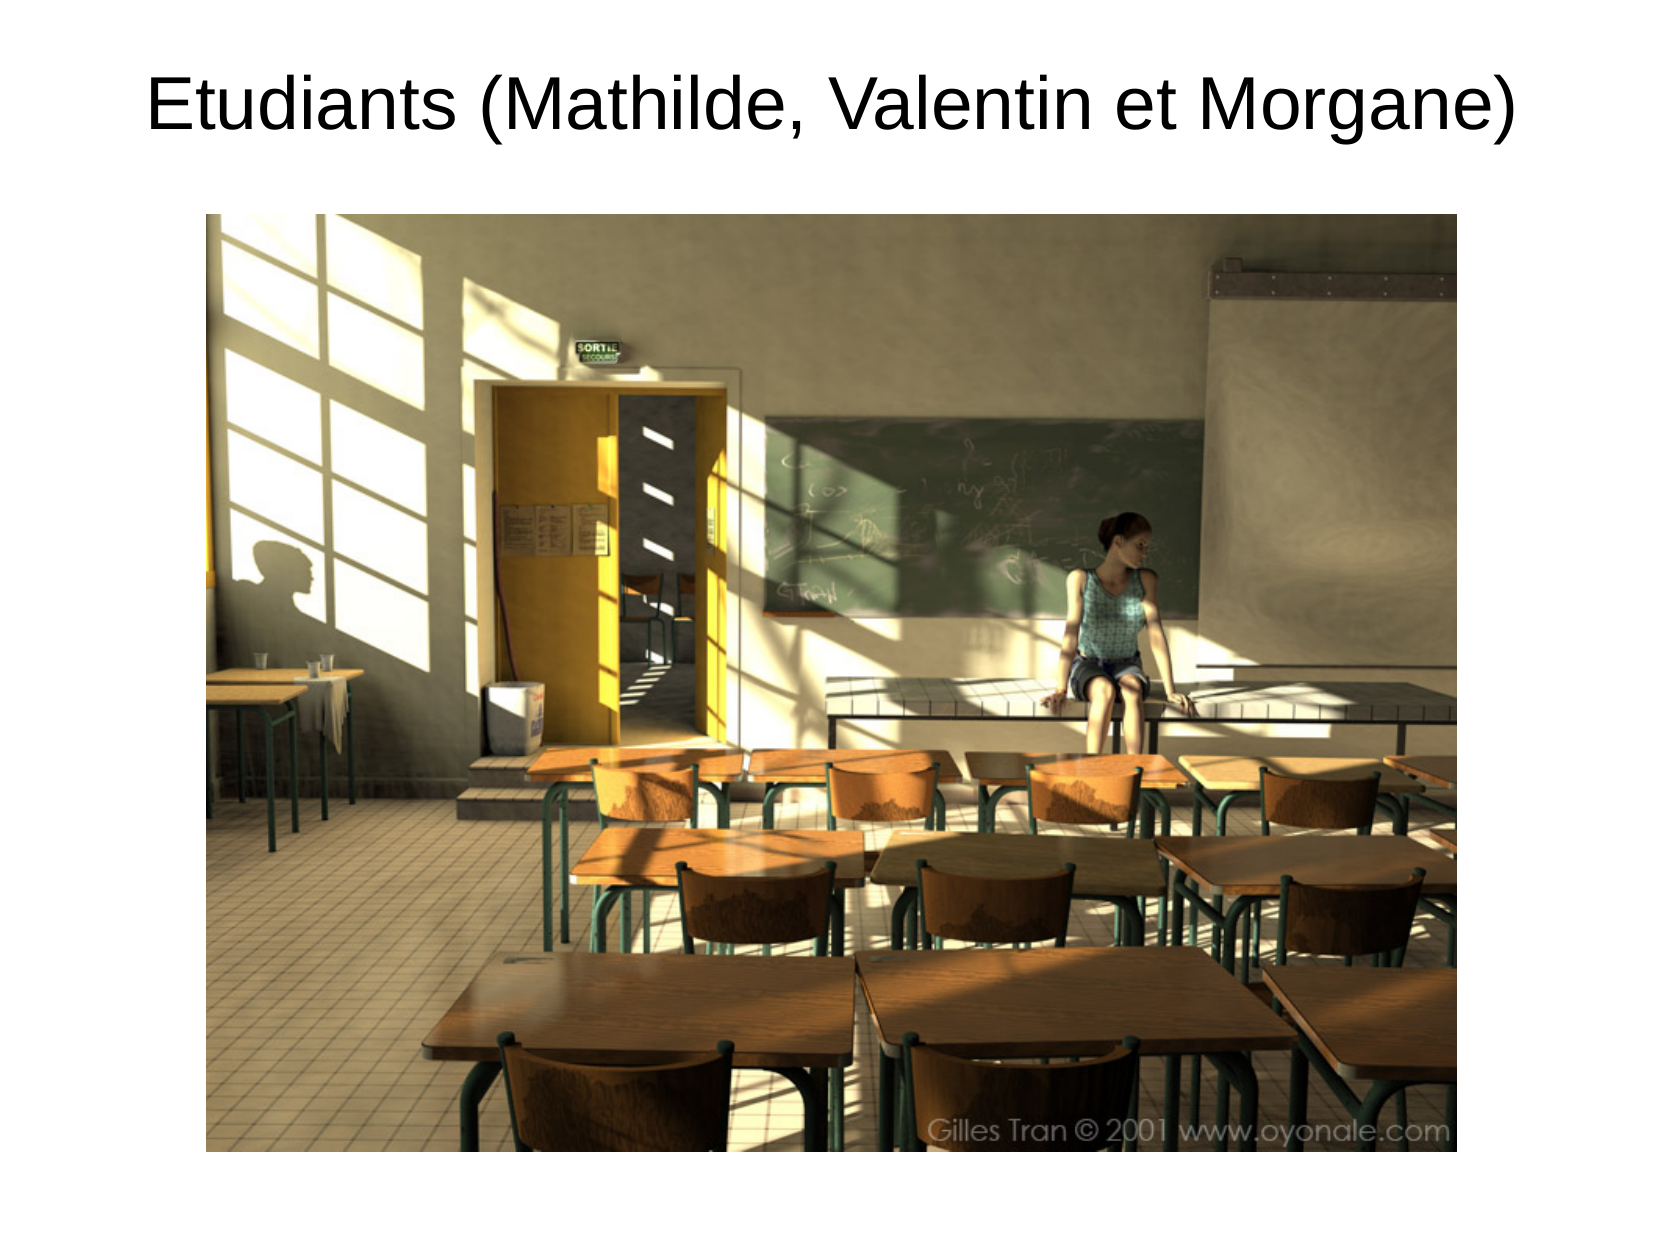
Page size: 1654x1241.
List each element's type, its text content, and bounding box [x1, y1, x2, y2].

picture [206, 214, 1457, 1152]
title Etudiants (Mathilde, Valentin et Morgane) [88, 0, 1577, 208]
